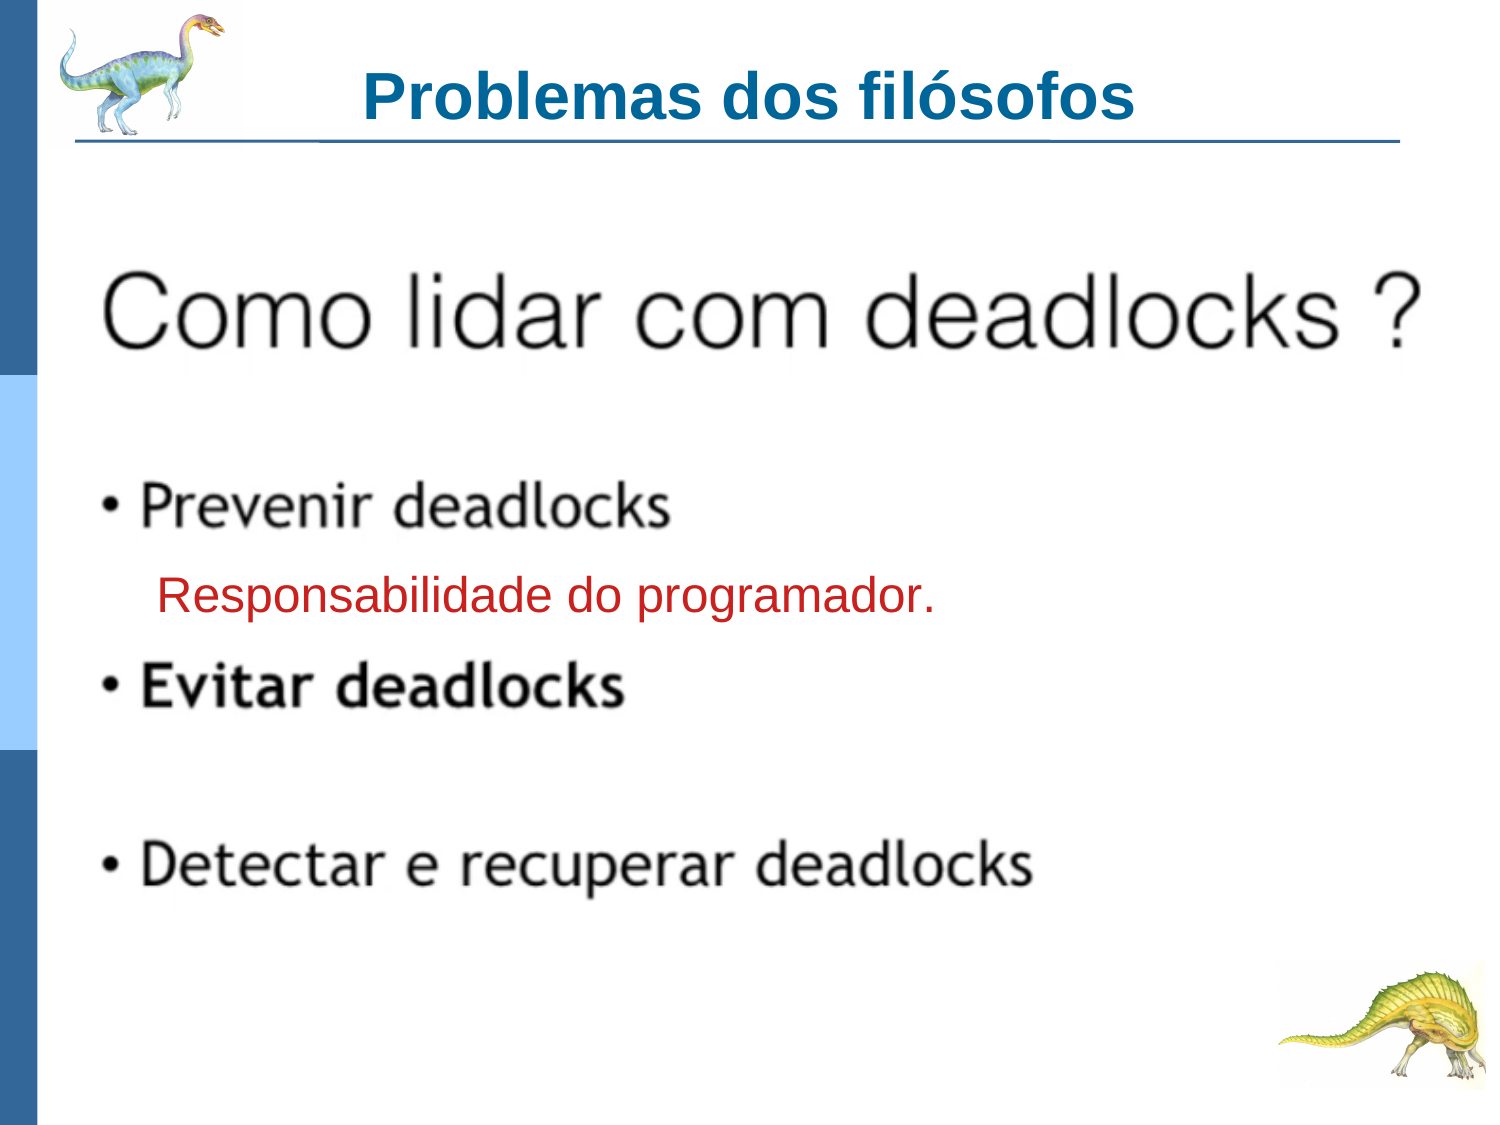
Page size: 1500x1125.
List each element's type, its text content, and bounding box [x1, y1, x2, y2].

text_box Responsabilidade do programador. [141, 555, 969, 630]
picture [46, 0, 243, 149]
picture [85, 247, 1440, 922]
picture [1275, 959, 1486, 1090]
text_box Problemas dos filósofos [75, 45, 1426, 141]
